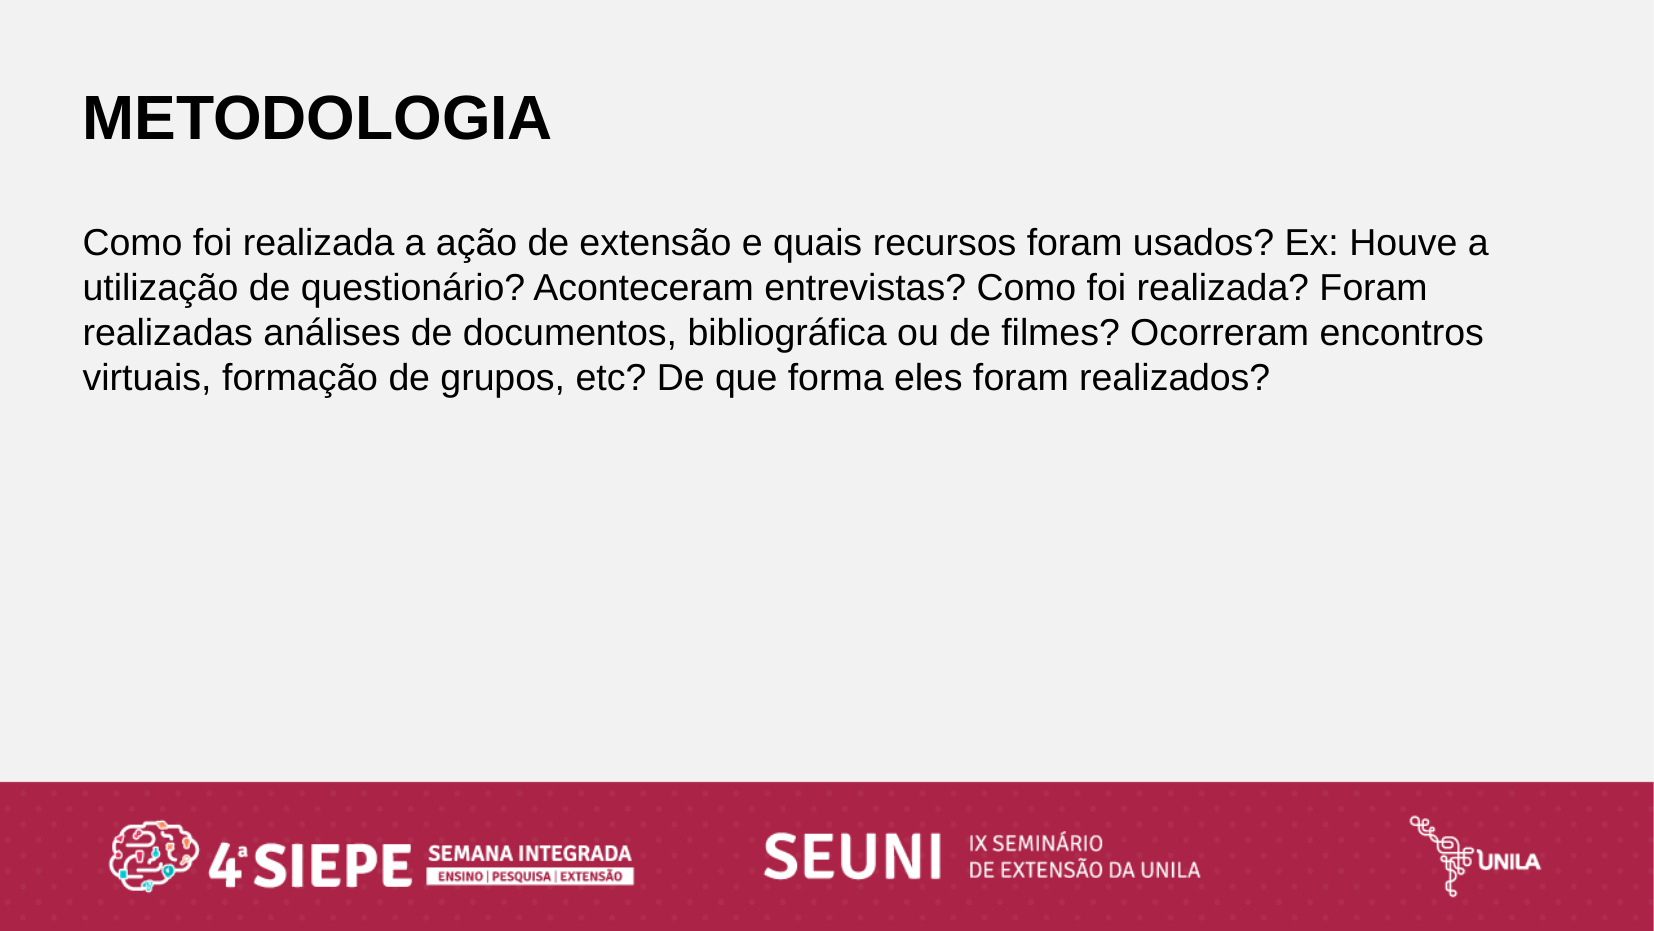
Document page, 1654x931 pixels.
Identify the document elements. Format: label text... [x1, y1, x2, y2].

picture [0, 0, 1654, 931]
list Como foi realizada a ação de extensão e quais recursos foram usados? Ex: Houve a utilização de questionário? Aconteceram entrevistas? Como foi realizada? Foram realizadas análises de documentos, bibliográfica ou de filmes? Ocorreram encontros virtuais, formação de grupos, etc? De que forma eles foram realizados? [82, 217, 1571, 757]
title METODOLOGIA [82, 37, 1571, 193]
